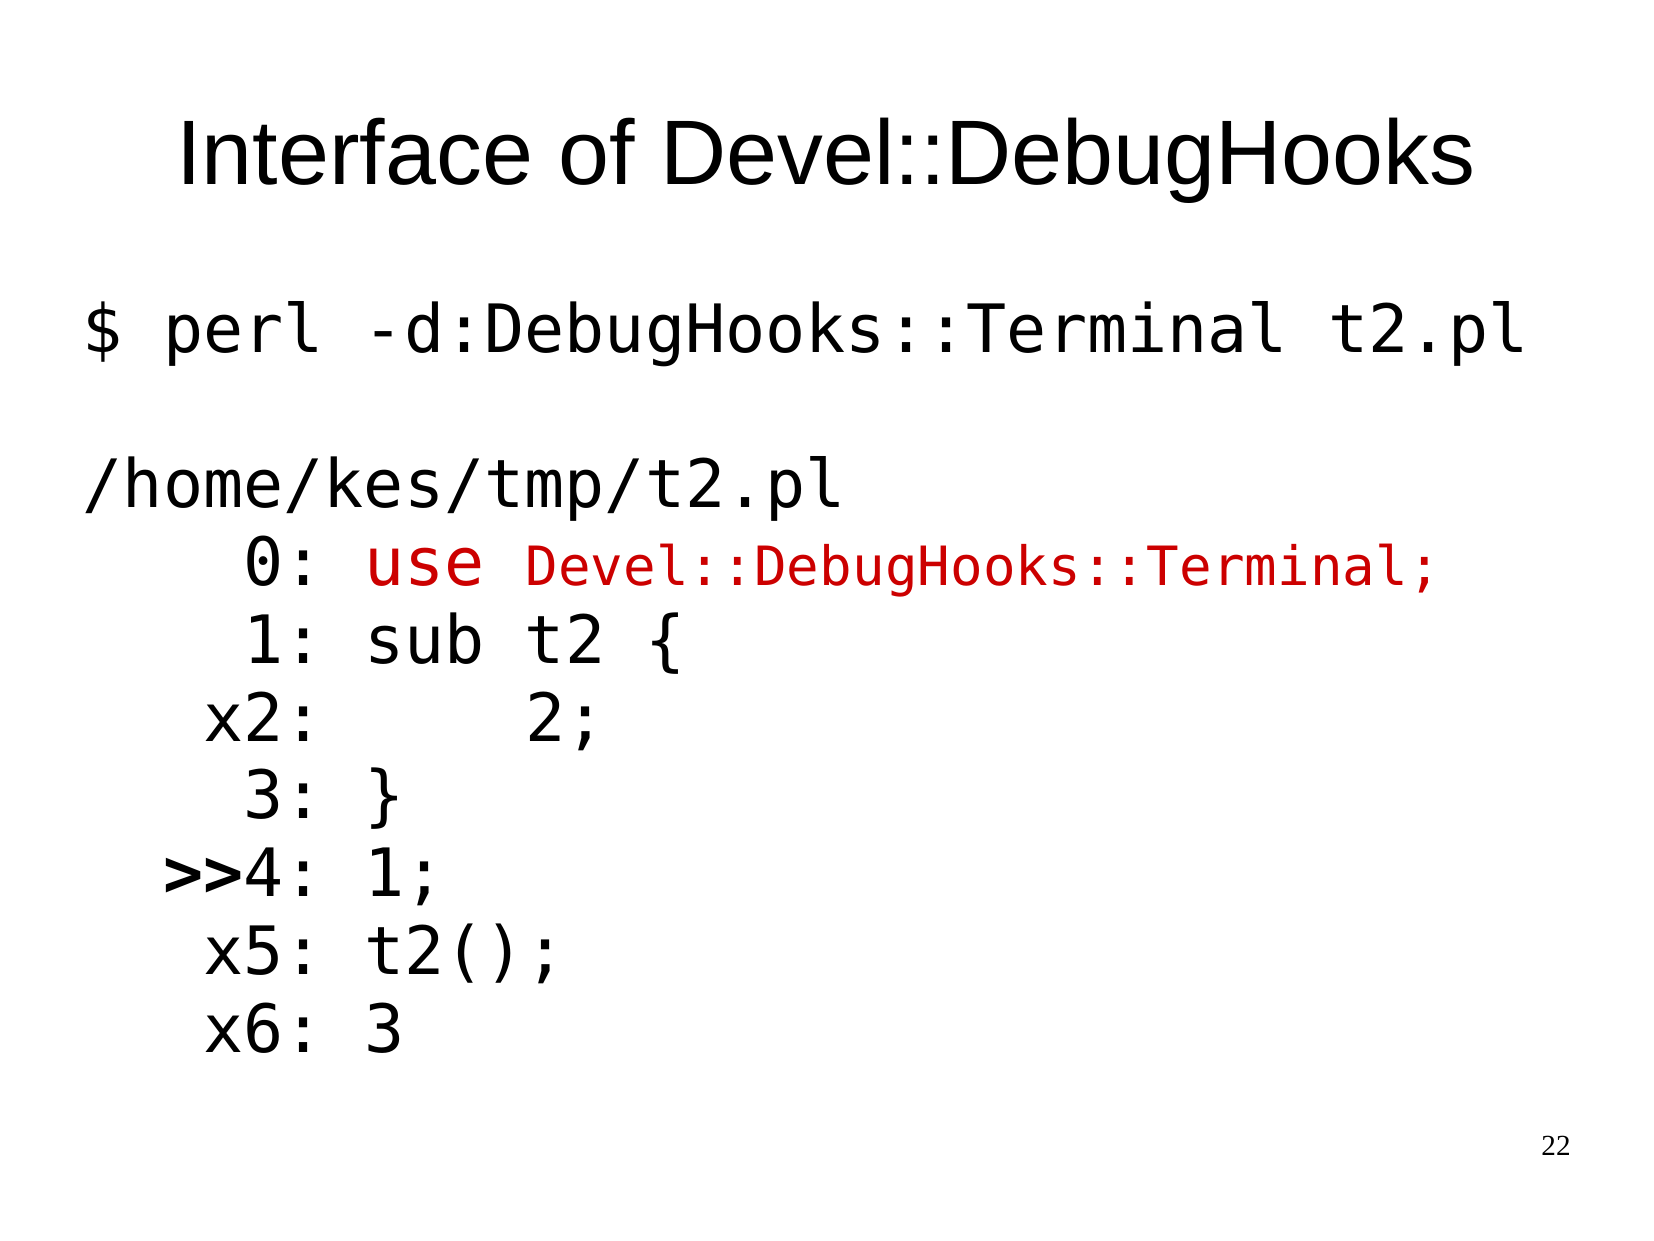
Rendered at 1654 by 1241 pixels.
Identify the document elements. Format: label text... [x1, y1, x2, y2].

subtitle $ perl -d:DebugHooks::Terminal t2.pl /home/kes/tmp/t2.pl 0: use Devel::DebugHooks::Terminal; 1: sub t2 { x2: 2; 3: } >>4: 1; x5: t2(); x6: 3 [82, 290, 1571, 1158]
title Interface of Devel::DebugHooks [82, 49, 1571, 257]
